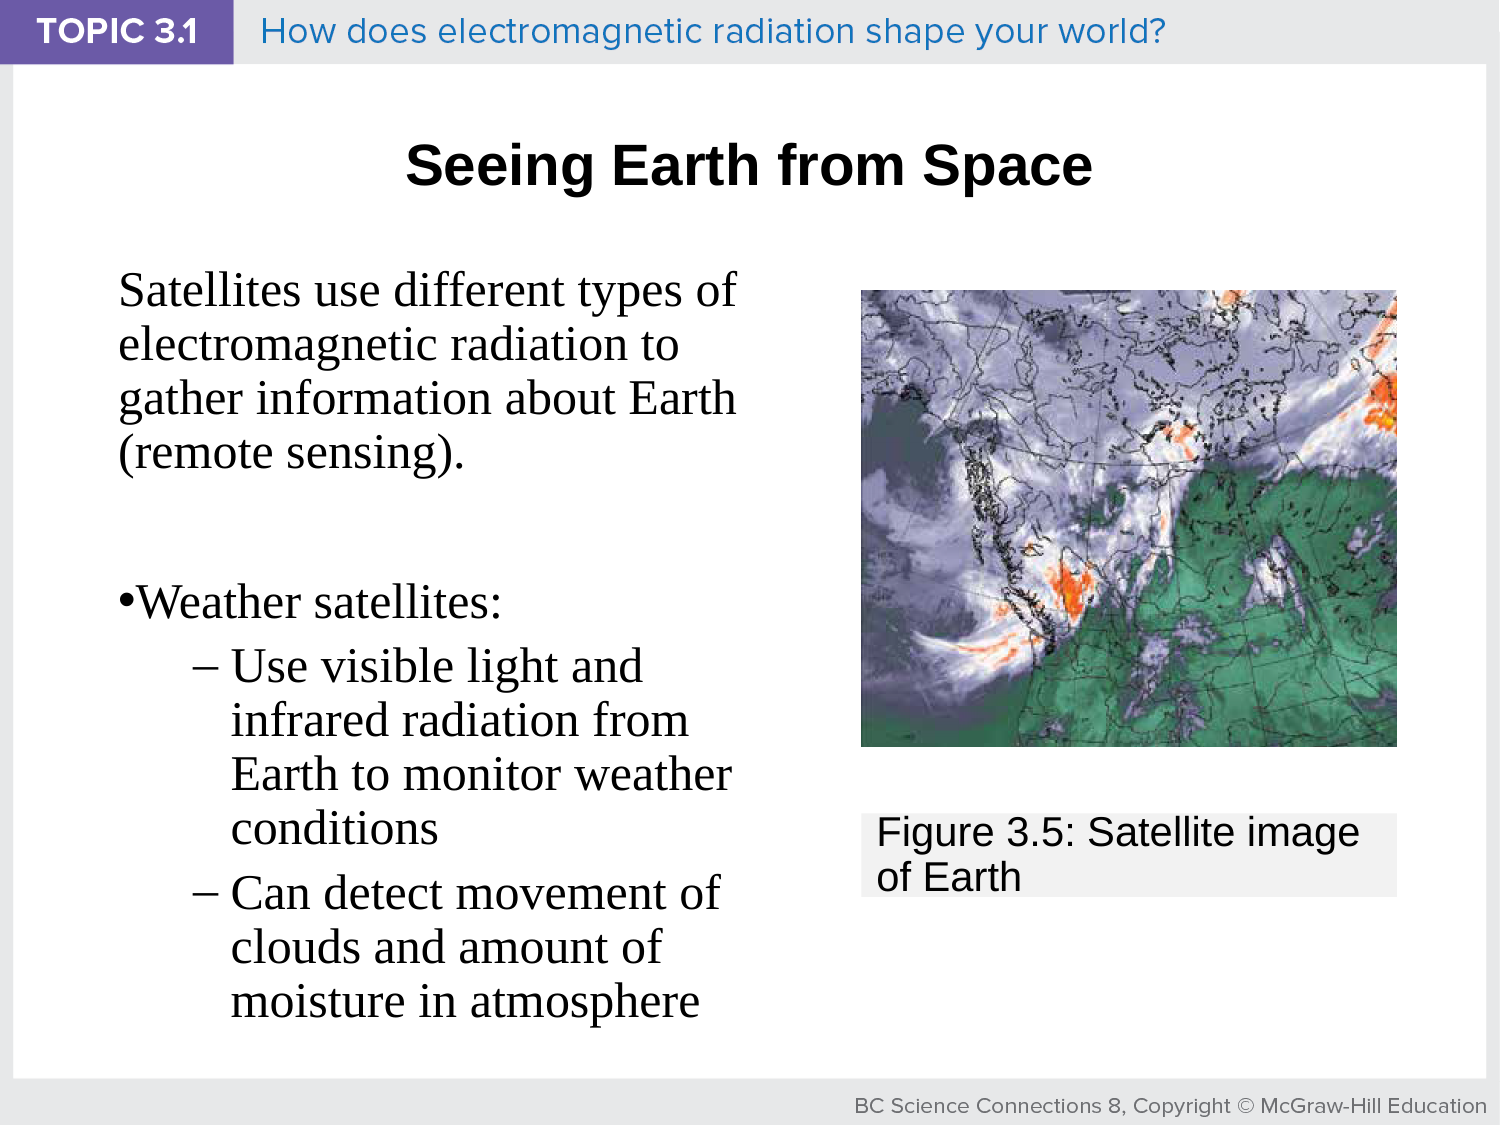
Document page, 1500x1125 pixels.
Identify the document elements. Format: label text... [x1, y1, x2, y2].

title Seeing Earth from Space [103, 76, 1397, 257]
list Figure 3.5: Satellite image of Earth [861, 813, 1397, 897]
list Satellites use different types of electromagnetic radiation to gather information about Earth (remote sensing). Weather satellites: Use visible light and infrared radiation from Earth to monitor weather conditions Can detect movement of clouds and amount of moisture in atmosphere [103, 256, 813, 1066]
picture [0, 0, 1500, 1082]
